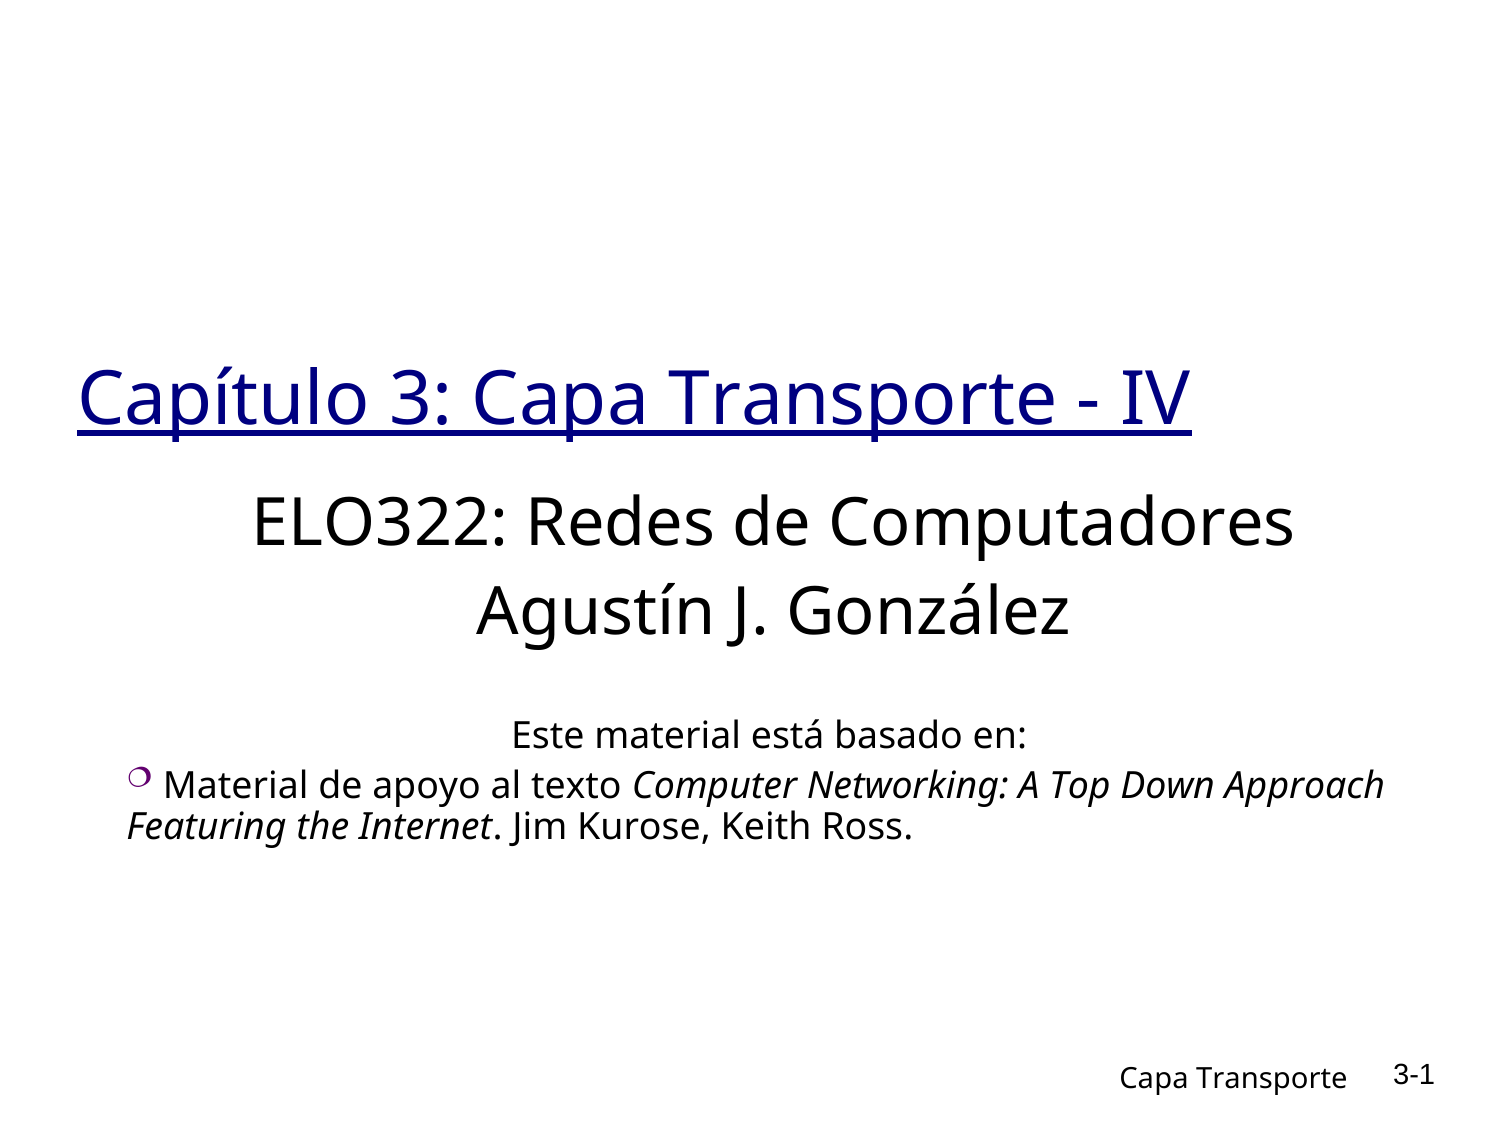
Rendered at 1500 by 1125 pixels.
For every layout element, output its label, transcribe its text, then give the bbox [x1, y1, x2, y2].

title Capítulo 3: Capa Transporte - IV [62, 274, 1463, 517]
subtitle ELO322: Redes de Computadores Agustín J. González Este material está basado en: Material de apoyo al texto Computer Networking: A Top Down Approach Featuring the Internet. Jim Kurose, Keith Ross. [36, 479, 1437, 1038]
